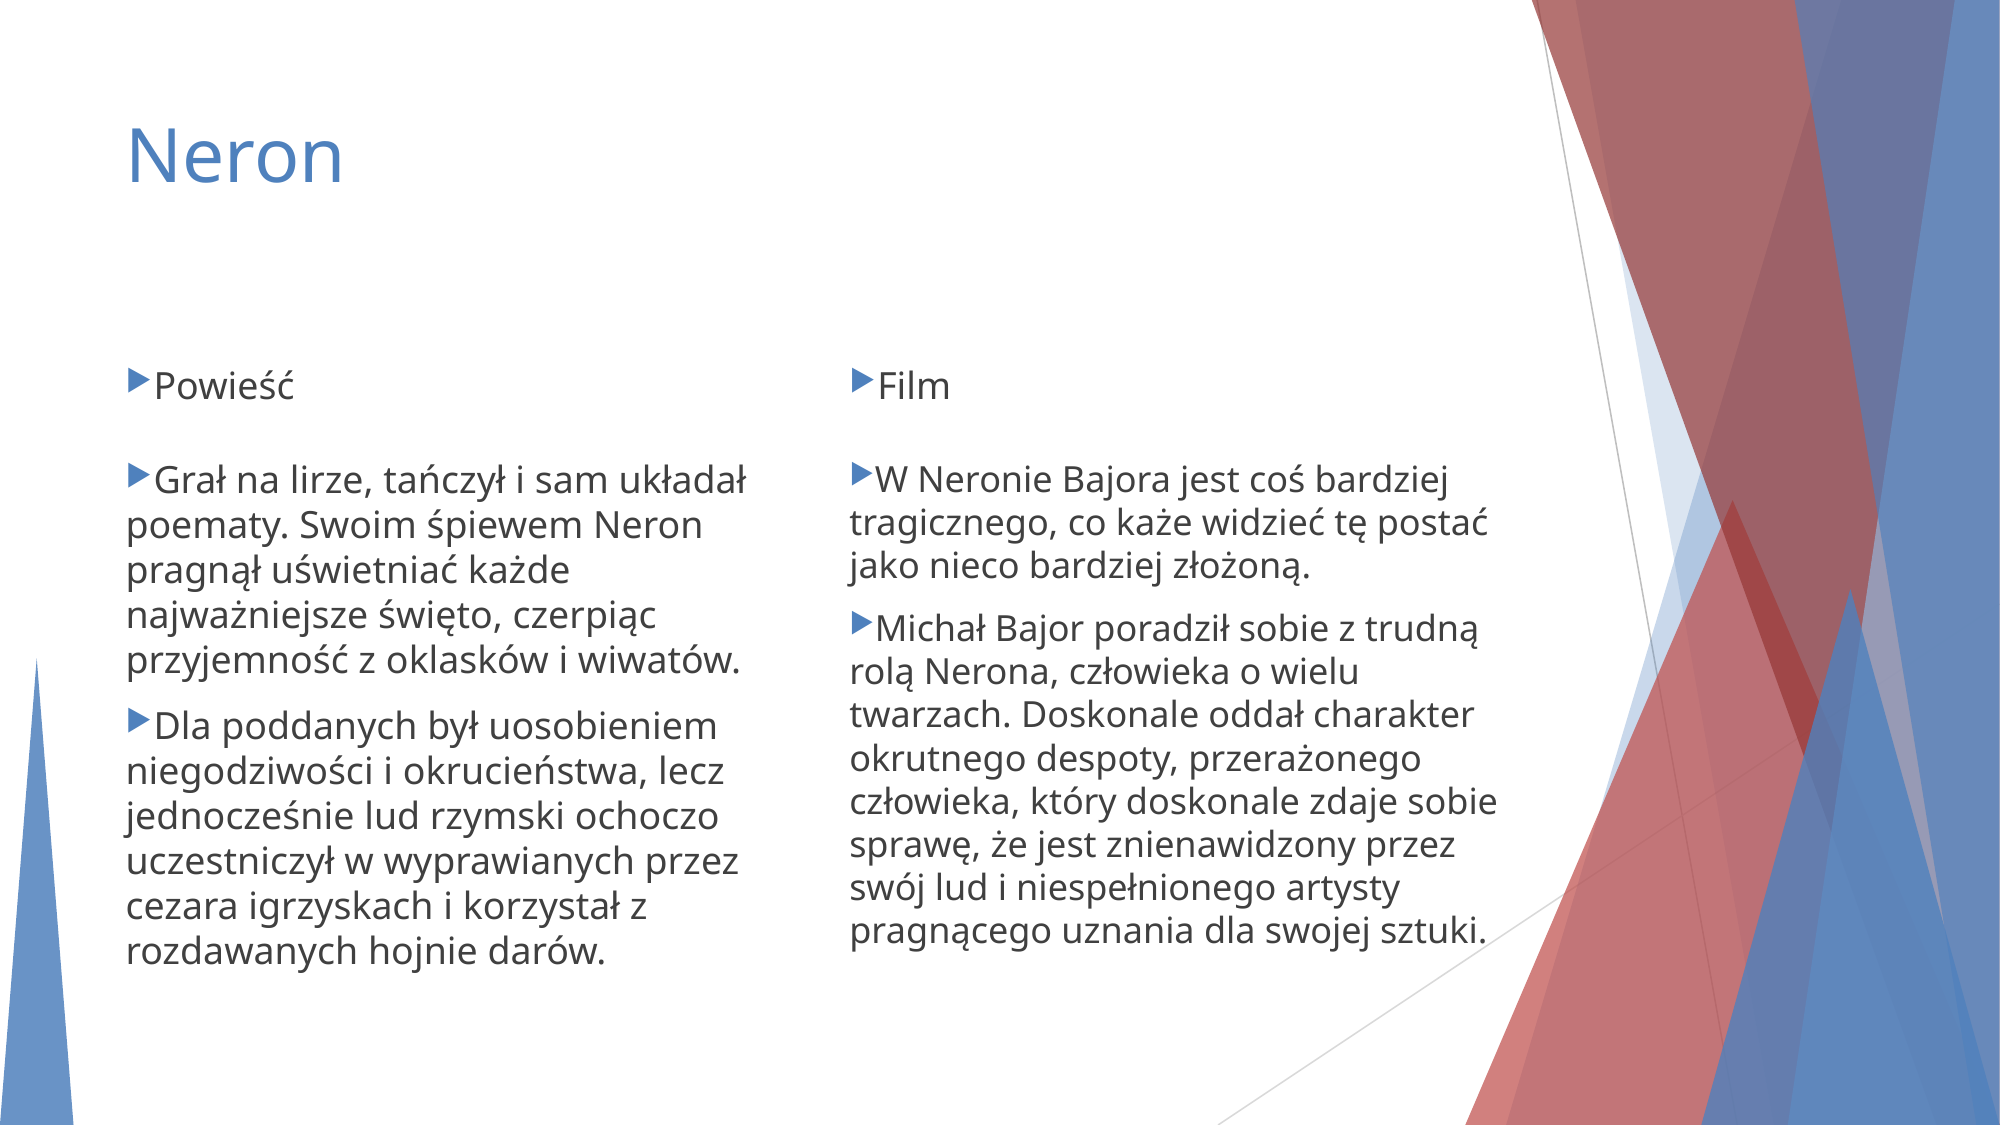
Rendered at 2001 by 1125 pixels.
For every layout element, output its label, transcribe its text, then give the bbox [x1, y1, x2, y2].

title Neron [111, 99, 1522, 317]
list Film [834, 354, 1522, 448]
list W Neronie Bajora jest coś bardziej tragicznego, co każe widzieć tę postać jako nieco bardziej złożoną. Michał Bajor poradził sobie z trudną rolą Nerona, człowieka o wielu twarzach. Doskonale oddał charakter okrutnego despoty, przerażonego człowieka, który doskonale zdaje sobie sprawę, że jest znienawidzony przez swój lud i niespełnionego artysty pragnącego uznania dla swojej sztuki. [834, 448, 1522, 991]
list Grał na lirze, tańczył i sam układał poematy. Swoim śpiewem Neron pragnął uświetniać każde najważniejsze święto, czerpiąc przyjemność z oklasków i wiwatów. Dla poddanych był uosobieniem niegodziwości i okrucieństwa, lecz jednocześnie lud rzymski ochoczo uczestniczył w wyprawianych przez cezara igrzyskach i korzystał z rozdawanych hojnie darów. [110, 448, 798, 991]
list Powieść [110, 354, 798, 448]
